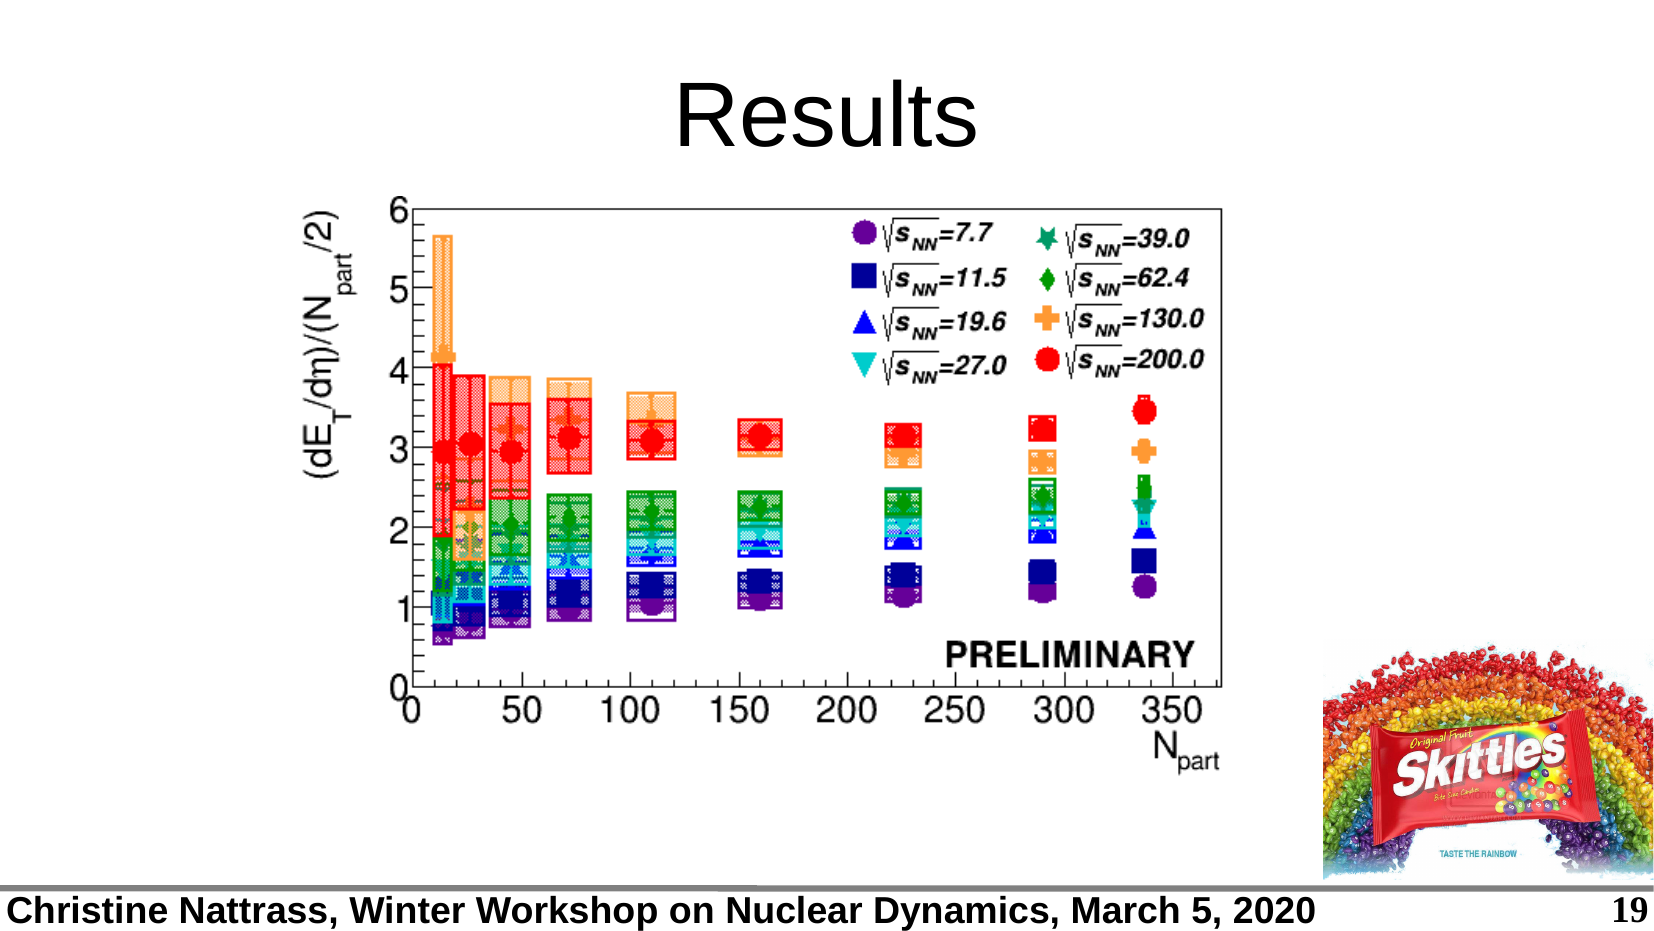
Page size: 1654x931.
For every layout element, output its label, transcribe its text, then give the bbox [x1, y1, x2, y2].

picture [292, 196, 1224, 782]
title Results [82, 37, 1571, 193]
picture [1323, 639, 1654, 880]
